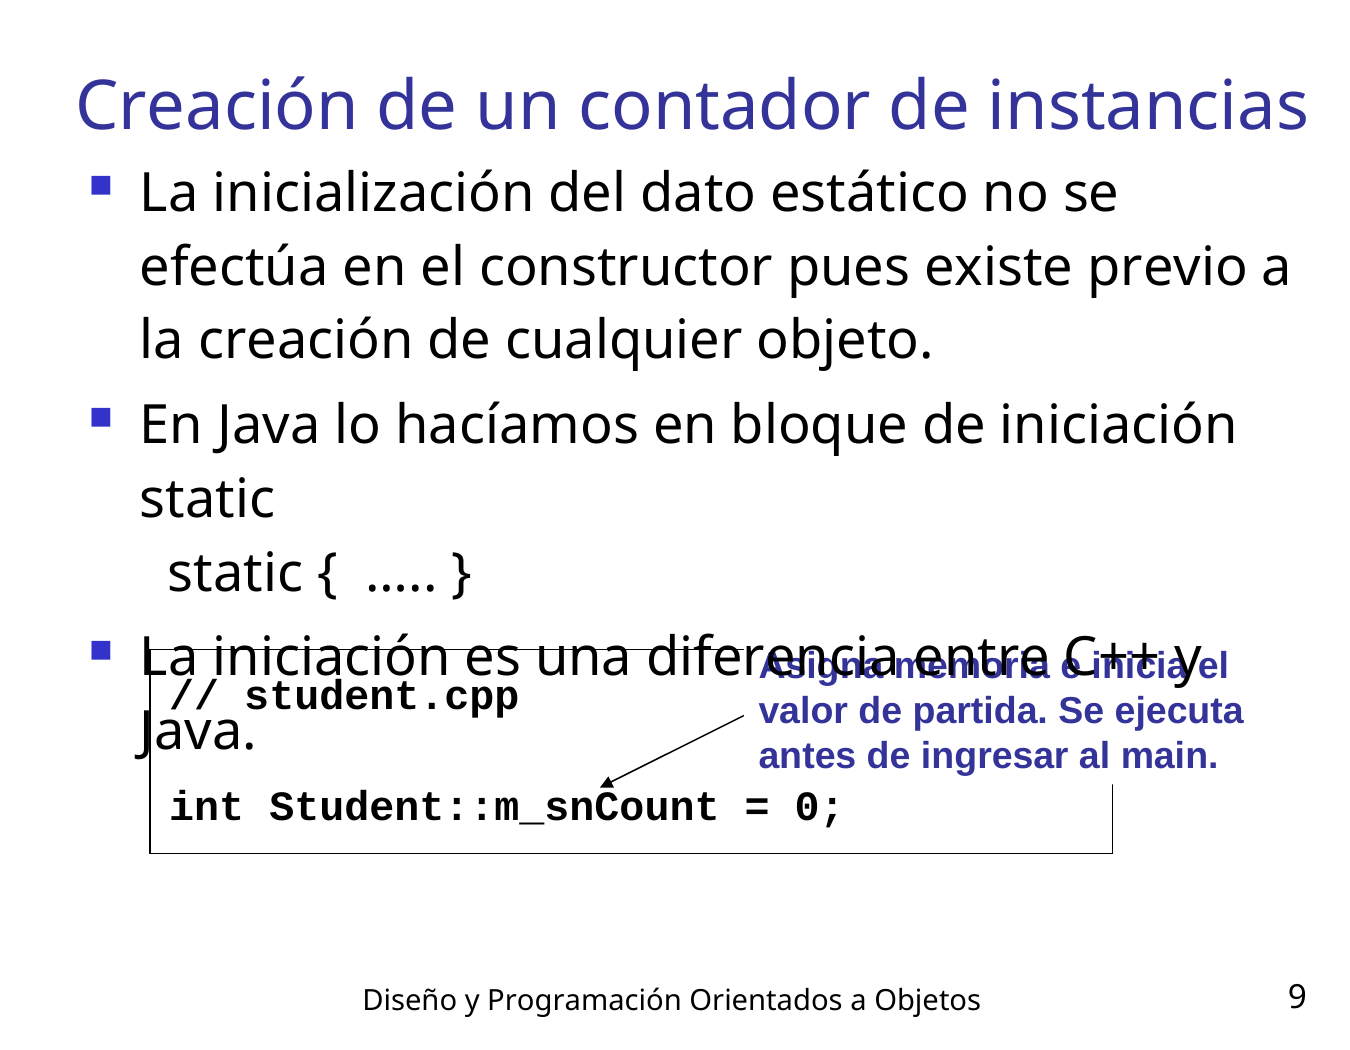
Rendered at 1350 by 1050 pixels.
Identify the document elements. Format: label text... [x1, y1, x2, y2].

text_box Asigna memoria e inicia el valor de partida. Se ejecuta antes de ingresar al main. [743, 633, 1269, 785]
list La inicialización del dato estático no se efectúa en el constructor pues existe previo a la creación de cualquier objeto. En Java lo hacíamos en bloque de iniciación static static { ….. } La iniciación es una diferencia entre C++ y Java. [75, 146, 1316, 601]
text_box // student.cpp int Student::m_snCount = 0; [150, 649, 1113, 854]
title Creación de un contador de instancias [75, 23, 1319, 175]
